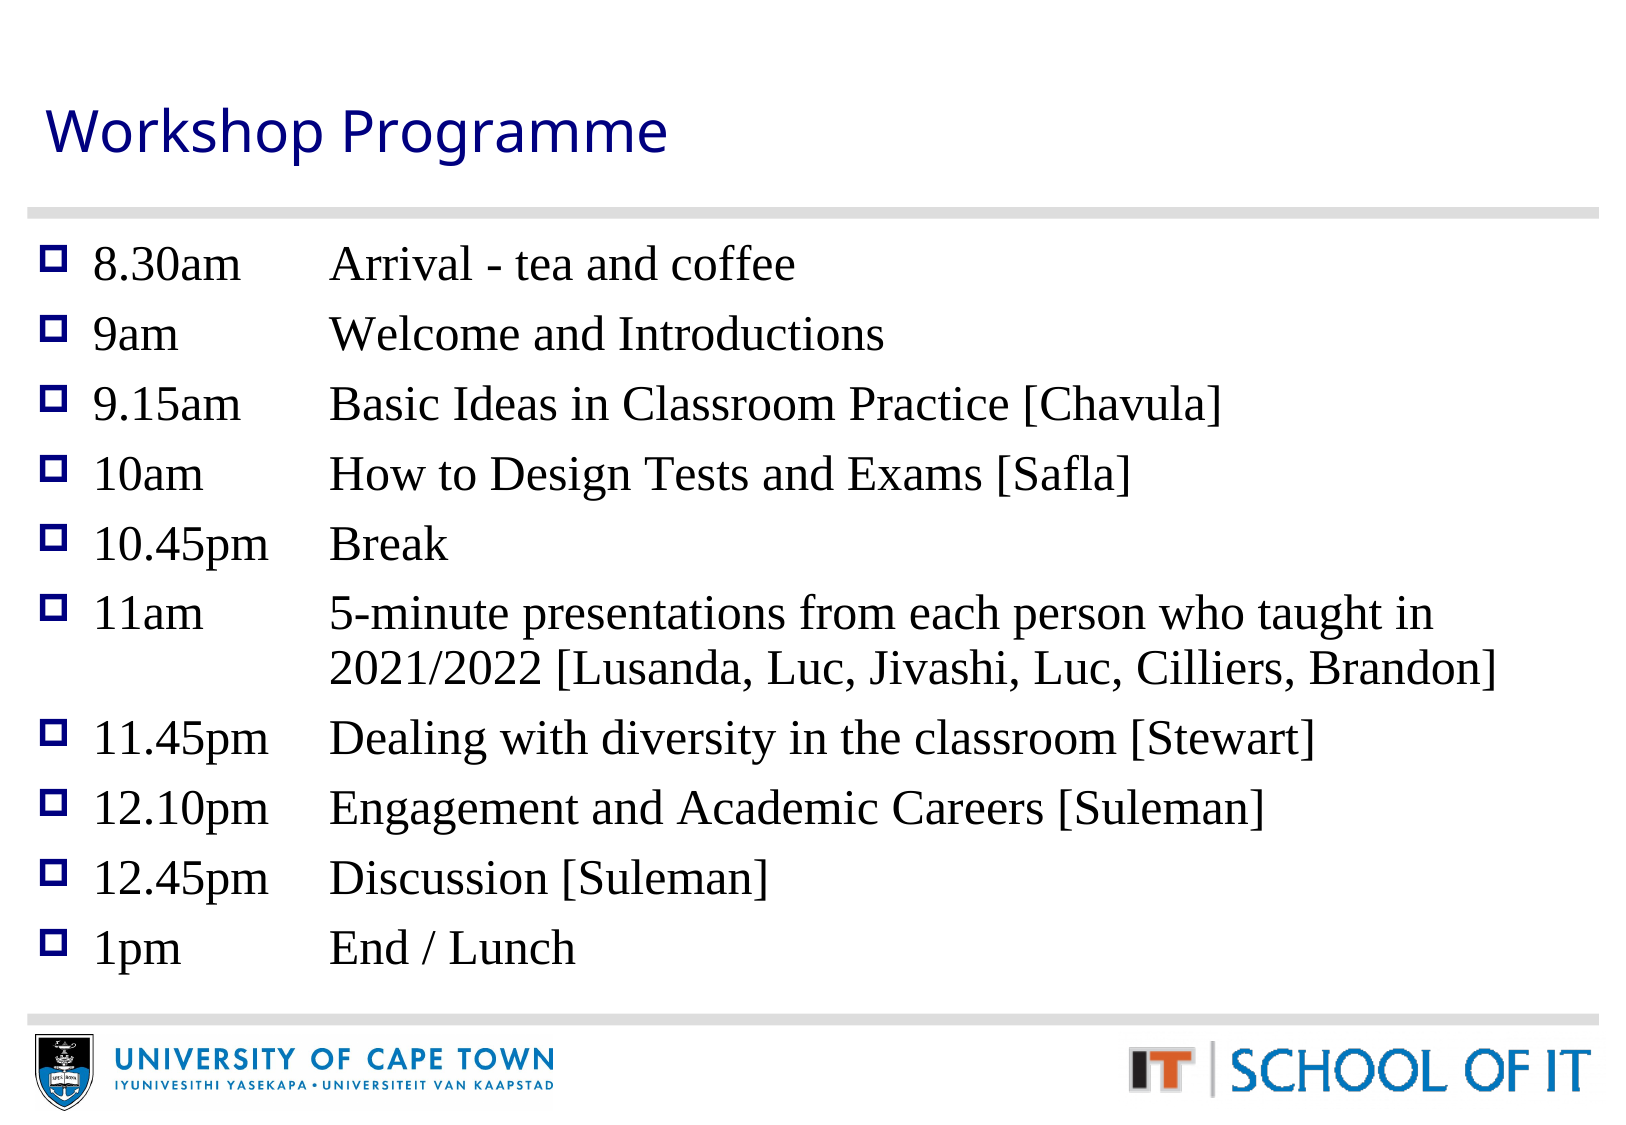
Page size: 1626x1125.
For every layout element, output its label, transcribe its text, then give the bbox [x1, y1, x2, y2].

list 8.30am Arrival - tea and coffee 9am Welcome and Introductions 9.15am Basic Ideas in Classroom Practice [Chavula] 10am How to Design Tests and Exams [Safla] 10.45pm Break 11am 5-minute presentations from each person who taught in 2021/2022 [Lusanda, Luc, Jivashi, Luc, Cilliers, Brandon] 11.45pm Dealing with diversity in the classroom [Stewart] 12.10pm Engagement and Academic Careers [Suleman] 12.45pm Discussion [Suleman] 1pm End / Lunch [36, 236, 1579, 998]
picture [1118, 1030, 1606, 1109]
picture [35, 1034, 553, 1111]
title Workshop Programme [45, 66, 1583, 194]
